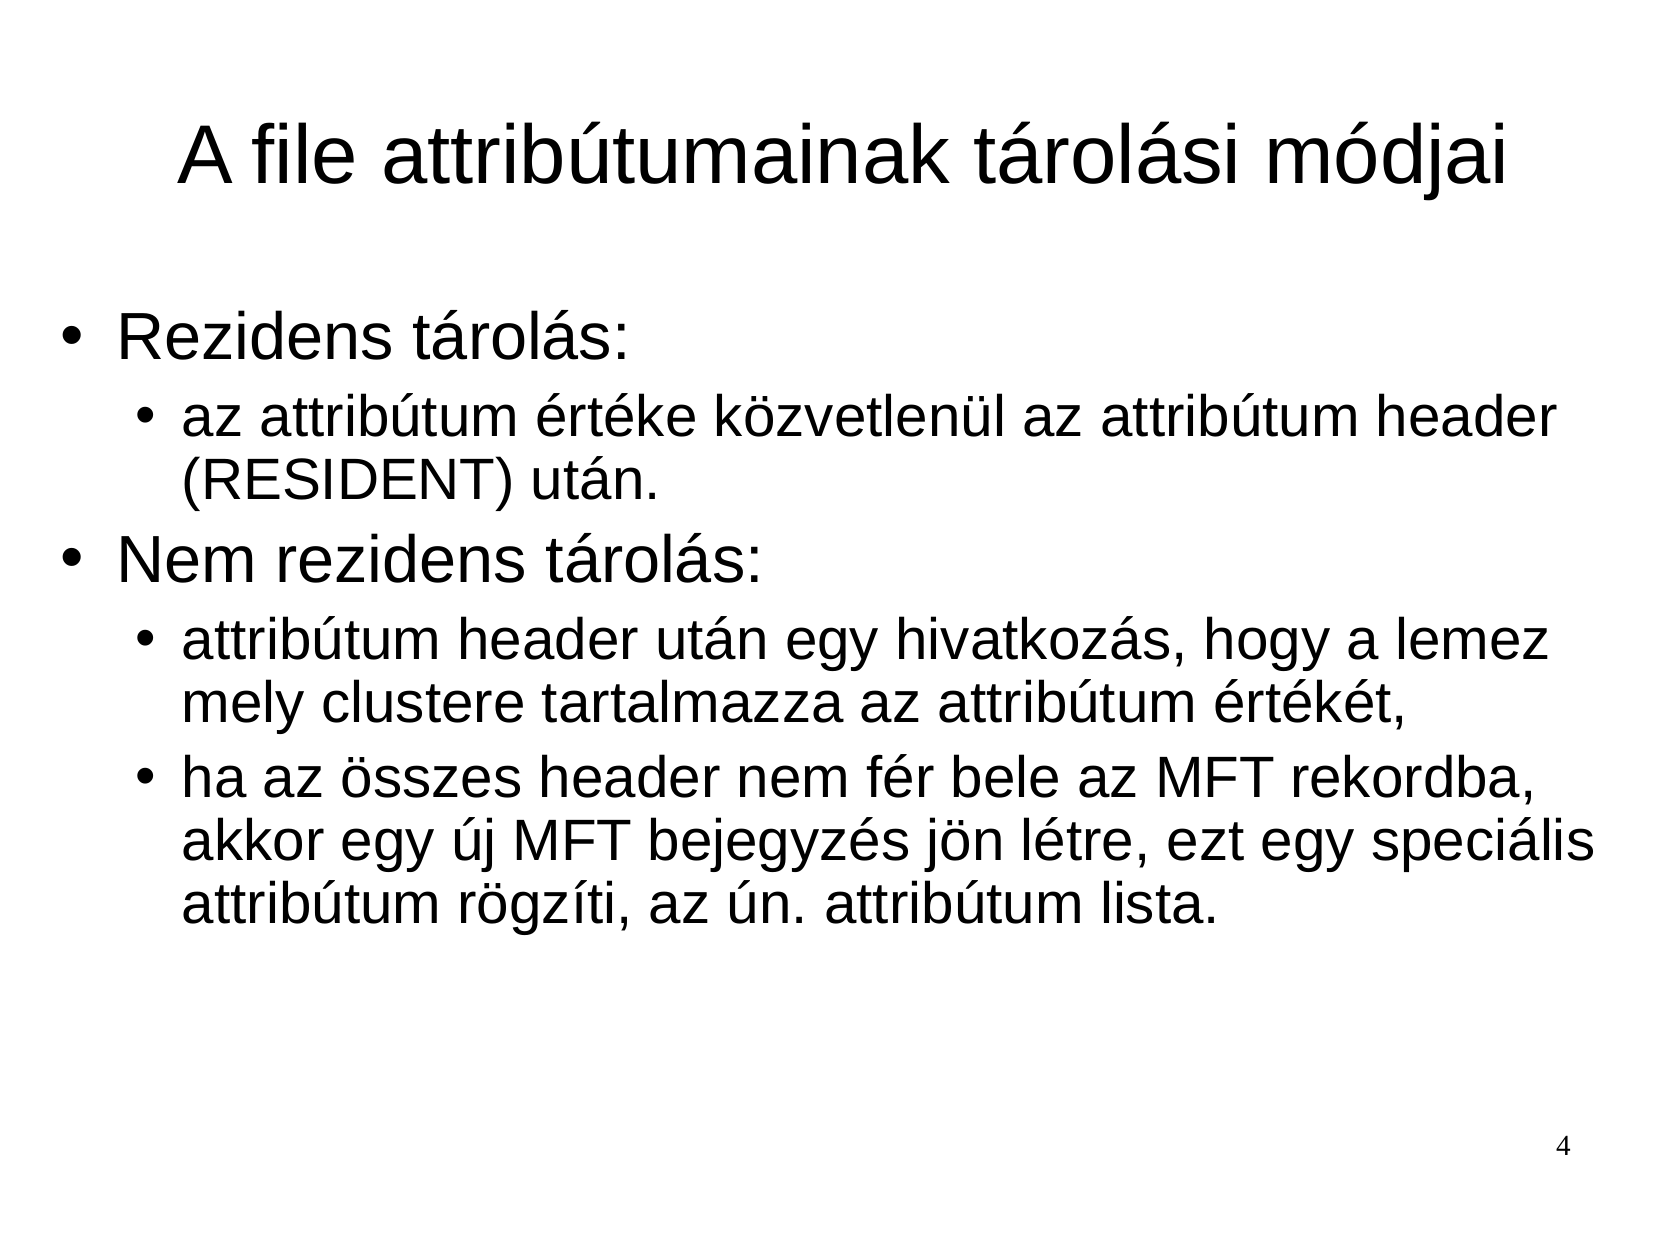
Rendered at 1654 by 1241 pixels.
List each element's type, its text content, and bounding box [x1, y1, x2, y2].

title A file attribútumainak tárolási módjai [123, 46, 1530, 254]
list Rezidens tárolás: az attribútum értéke közvetlenül az attribútum header (RESIDENT) után. Nem rezidens tárolás: attribútum header után egy hivatkozás, hogy a lemez mely clustere tartalmazza az attribútum értékét, ha az összes header nem fér bele az MFT rekordba, akkor egy új MFT bejegyzés jön létre, ezt egy speciális attribútum rögzíti, az ún. attribútum lista. [45, 294, 1634, 1220]
